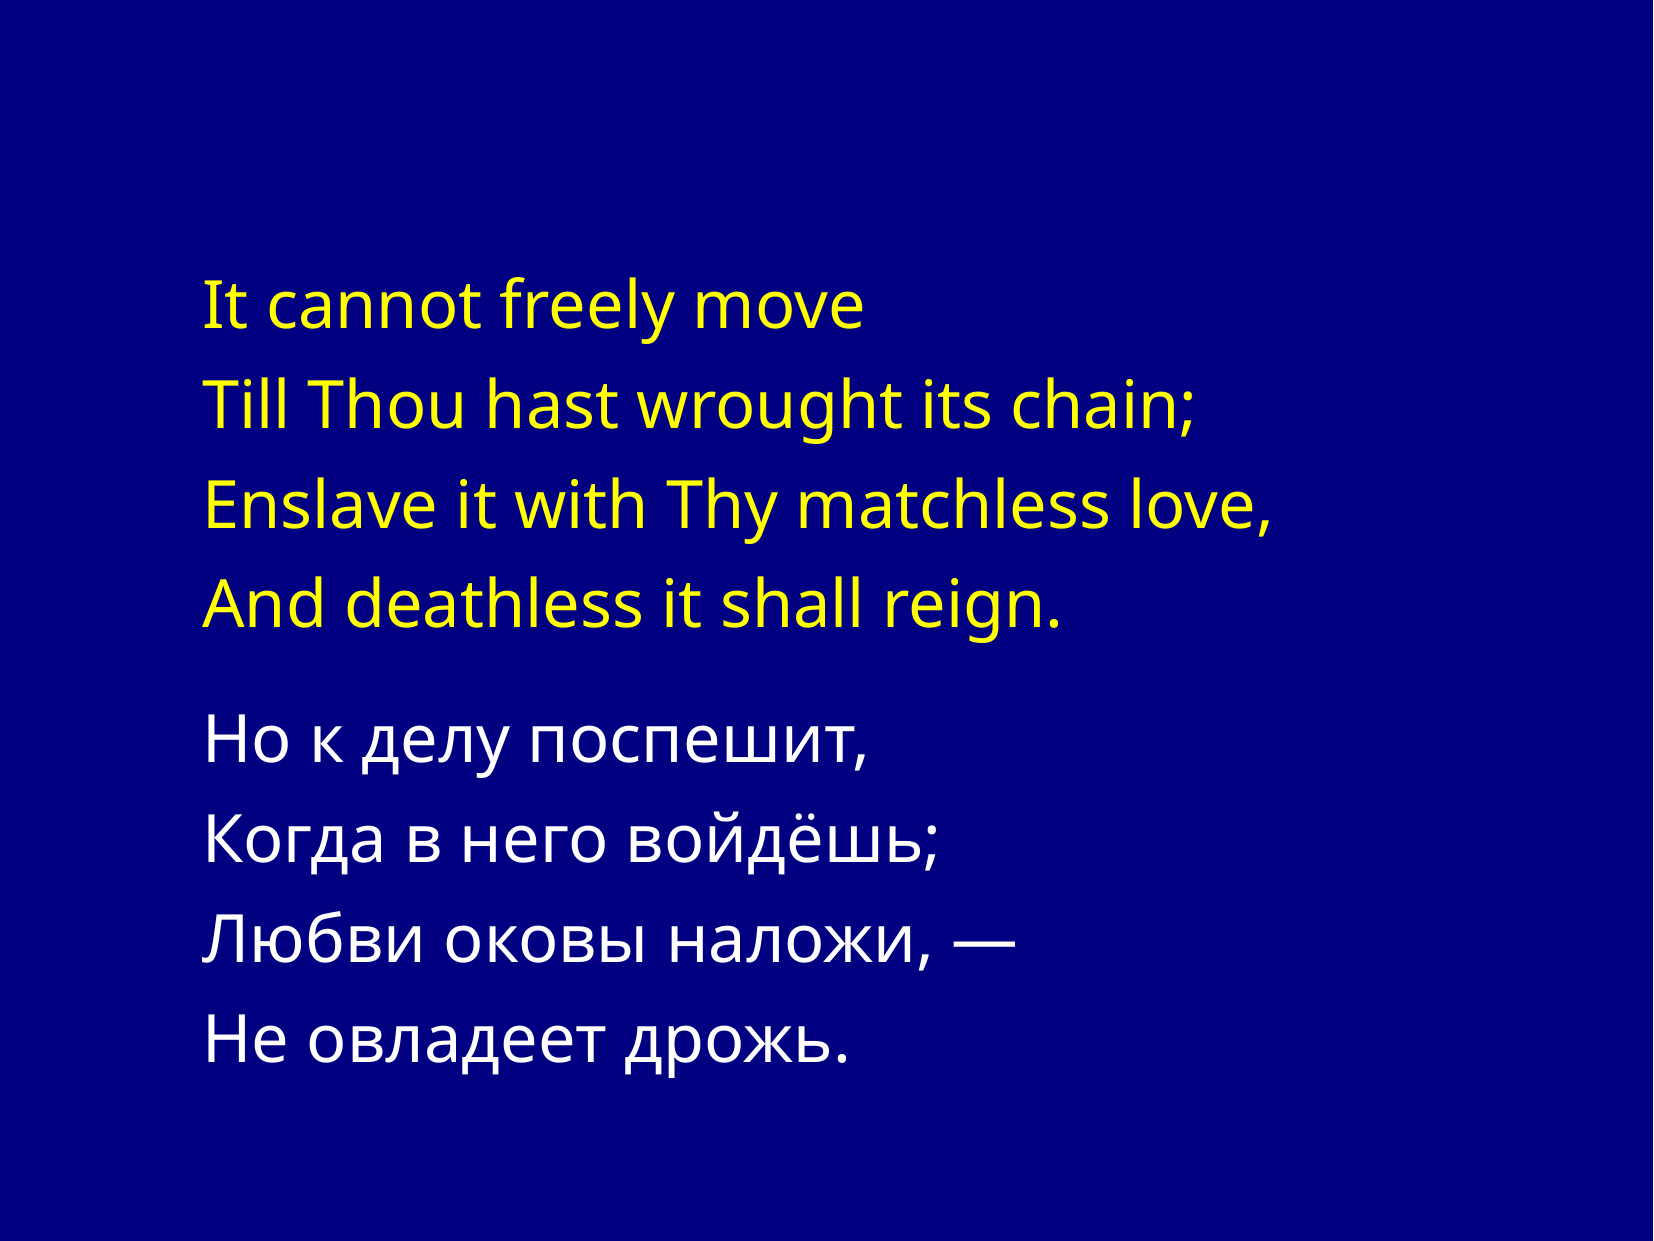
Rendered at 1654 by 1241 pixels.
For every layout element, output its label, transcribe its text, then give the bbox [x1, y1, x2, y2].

text_box It cannot freely move Till Thou hast wrought its chain; Enslave it with Thy matchless love, And deathless it shall reign. [75, 150, 1576, 638]
text_box Но к делу поспешит, Когда в него войдёшь; Любви оковы наложи, — Не овладеет дрожь. [75, 675, 1576, 1163]
